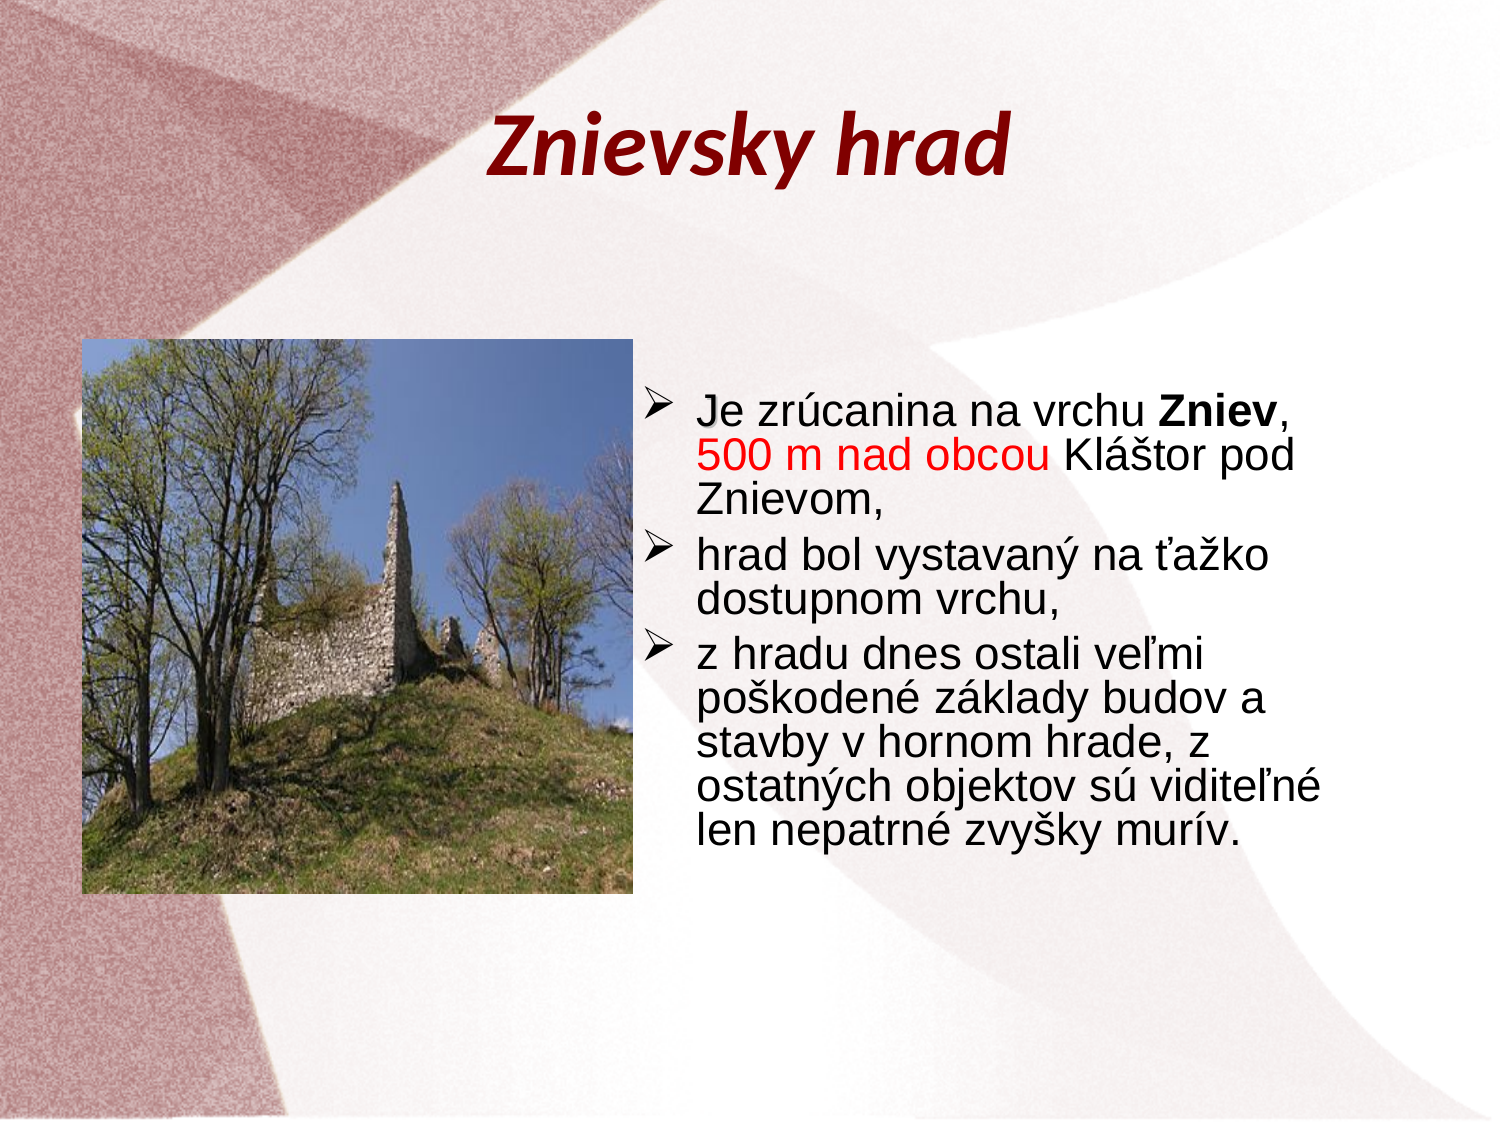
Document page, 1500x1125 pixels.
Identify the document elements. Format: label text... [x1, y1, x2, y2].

text_box Znievsky hrad [75, 45, 1426, 233]
picture [0, 0, 1500, 1125]
text_box Je zrúcanina na vrchu Zniev, 500 m nad obcou Kláštor pod Znievom, hrad bol vystavaný na ťažko dostupnom vrchu, z hradu dnes ostali veľmi poškodené základy budov a stavby v hornom hrade, z ostatných objektov sú viditeľné len nepatrné zvyšky murív. [625, 262, 1384, 1005]
